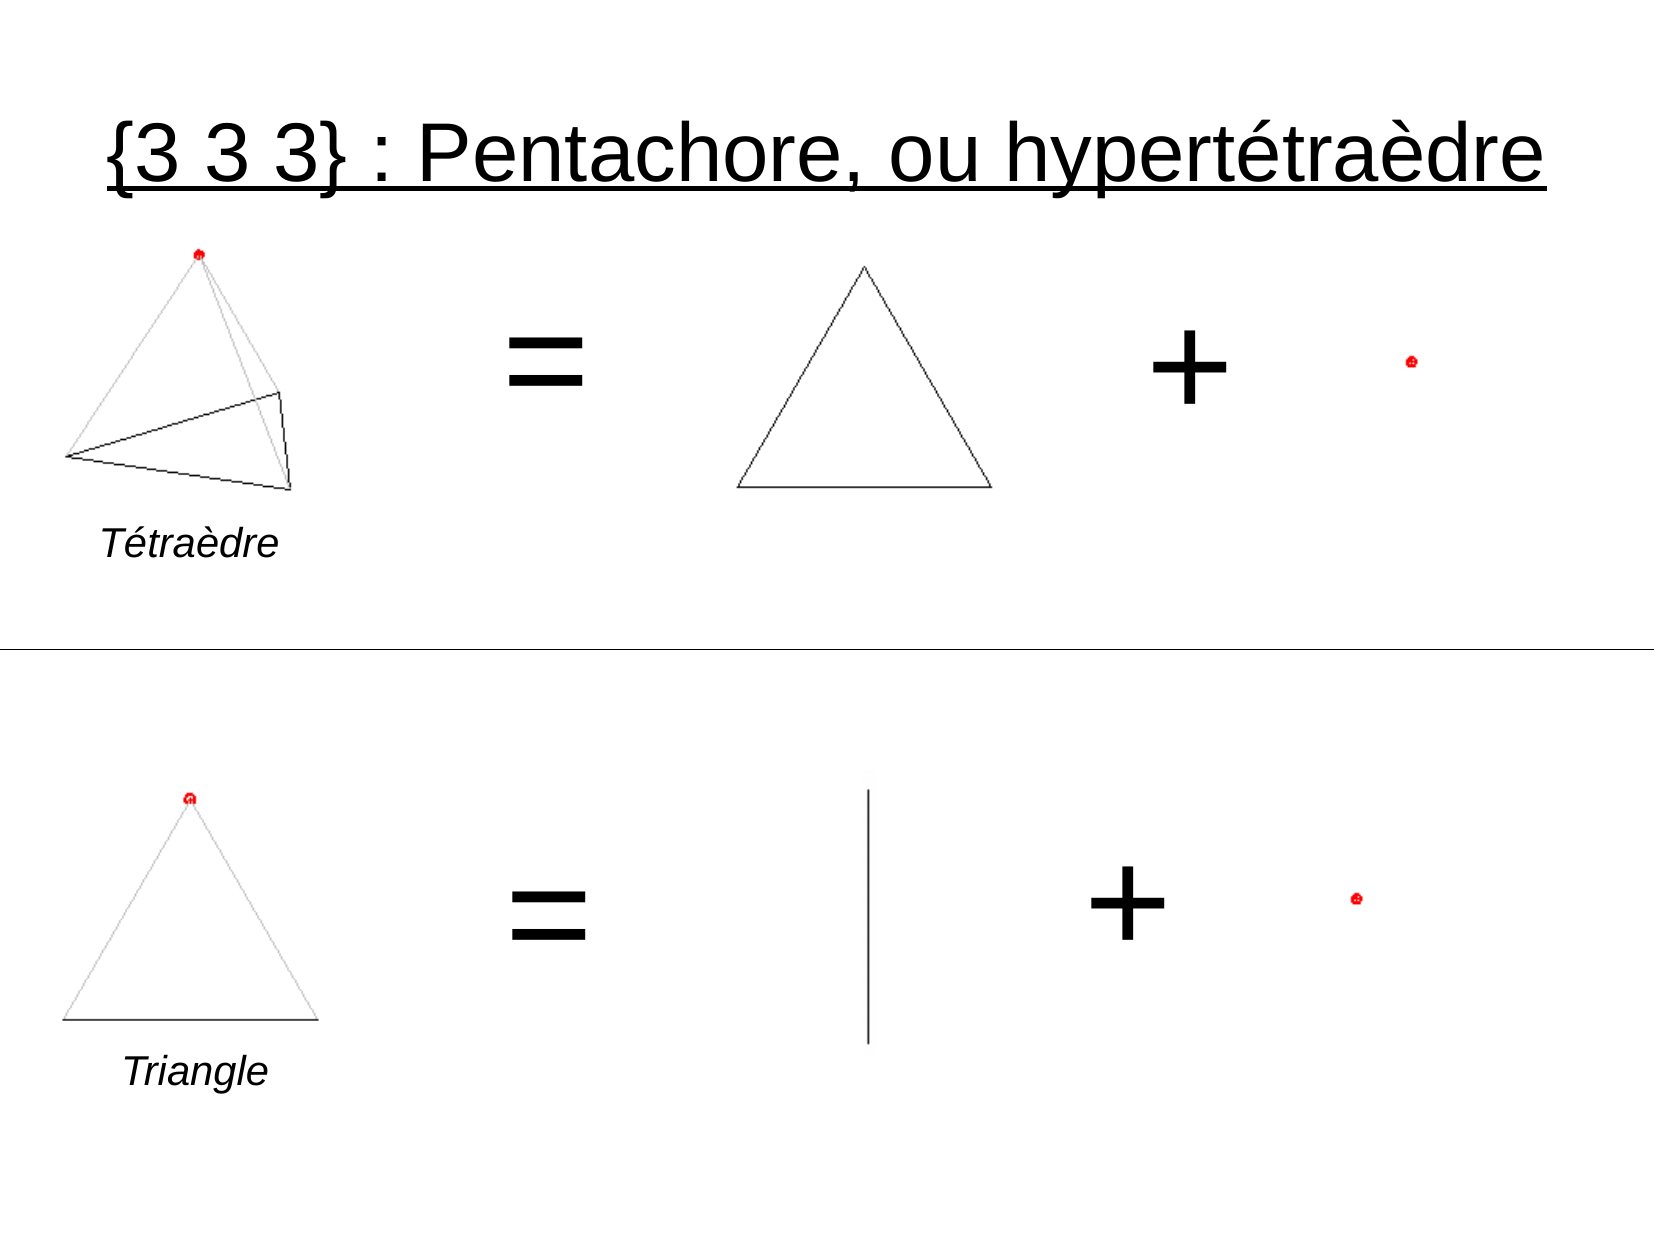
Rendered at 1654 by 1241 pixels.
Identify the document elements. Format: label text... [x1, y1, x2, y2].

text_box + [1116, 281, 1264, 449]
title {3 3 3} : Pentachore, ou hypertétraèdre [82, 56, 1571, 250]
picture [726, 257, 994, 504]
text_box = [475, 829, 624, 998]
text_box Triangle [74, 1032, 317, 1110]
picture [53, 240, 296, 497]
text_box + [1054, 818, 1203, 986]
picture [47, 779, 333, 1032]
text_box = [472, 275, 620, 443]
picture [862, 769, 876, 1056]
picture [1403, 353, 1426, 384]
picture [1348, 890, 1371, 921]
text_box Tétraèdre [53, 501, 325, 585]
